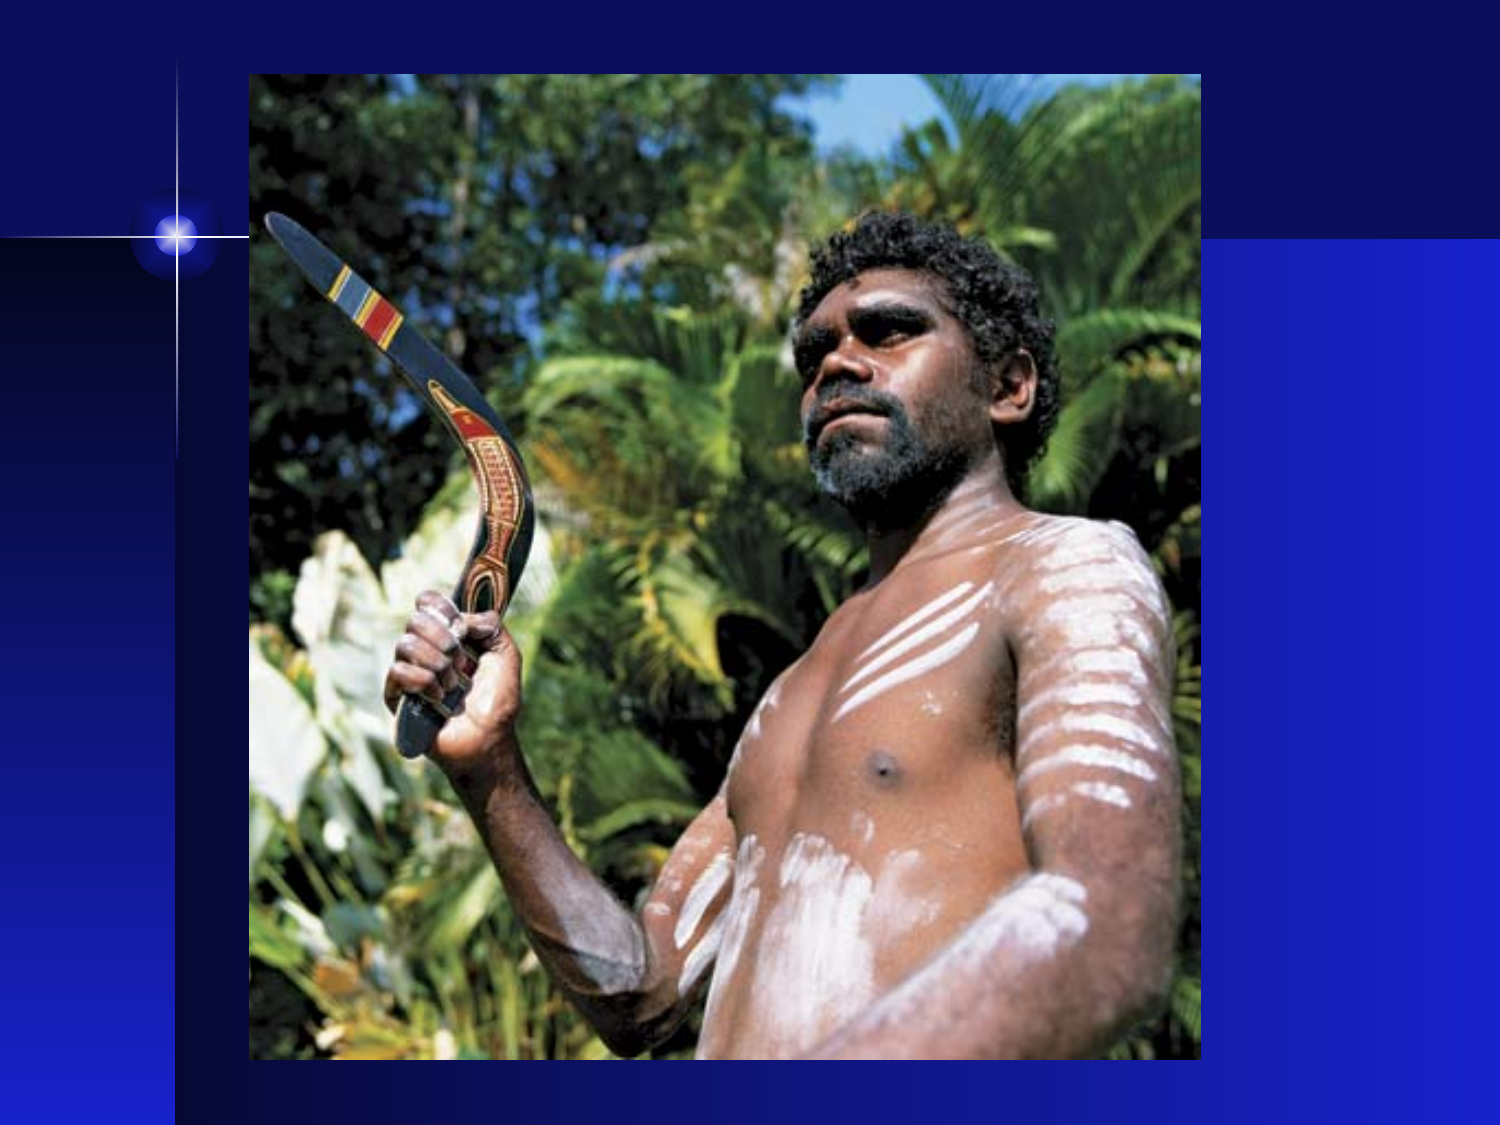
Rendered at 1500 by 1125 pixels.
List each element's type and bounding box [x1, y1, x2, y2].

picture [249, 74, 1201, 1060]
